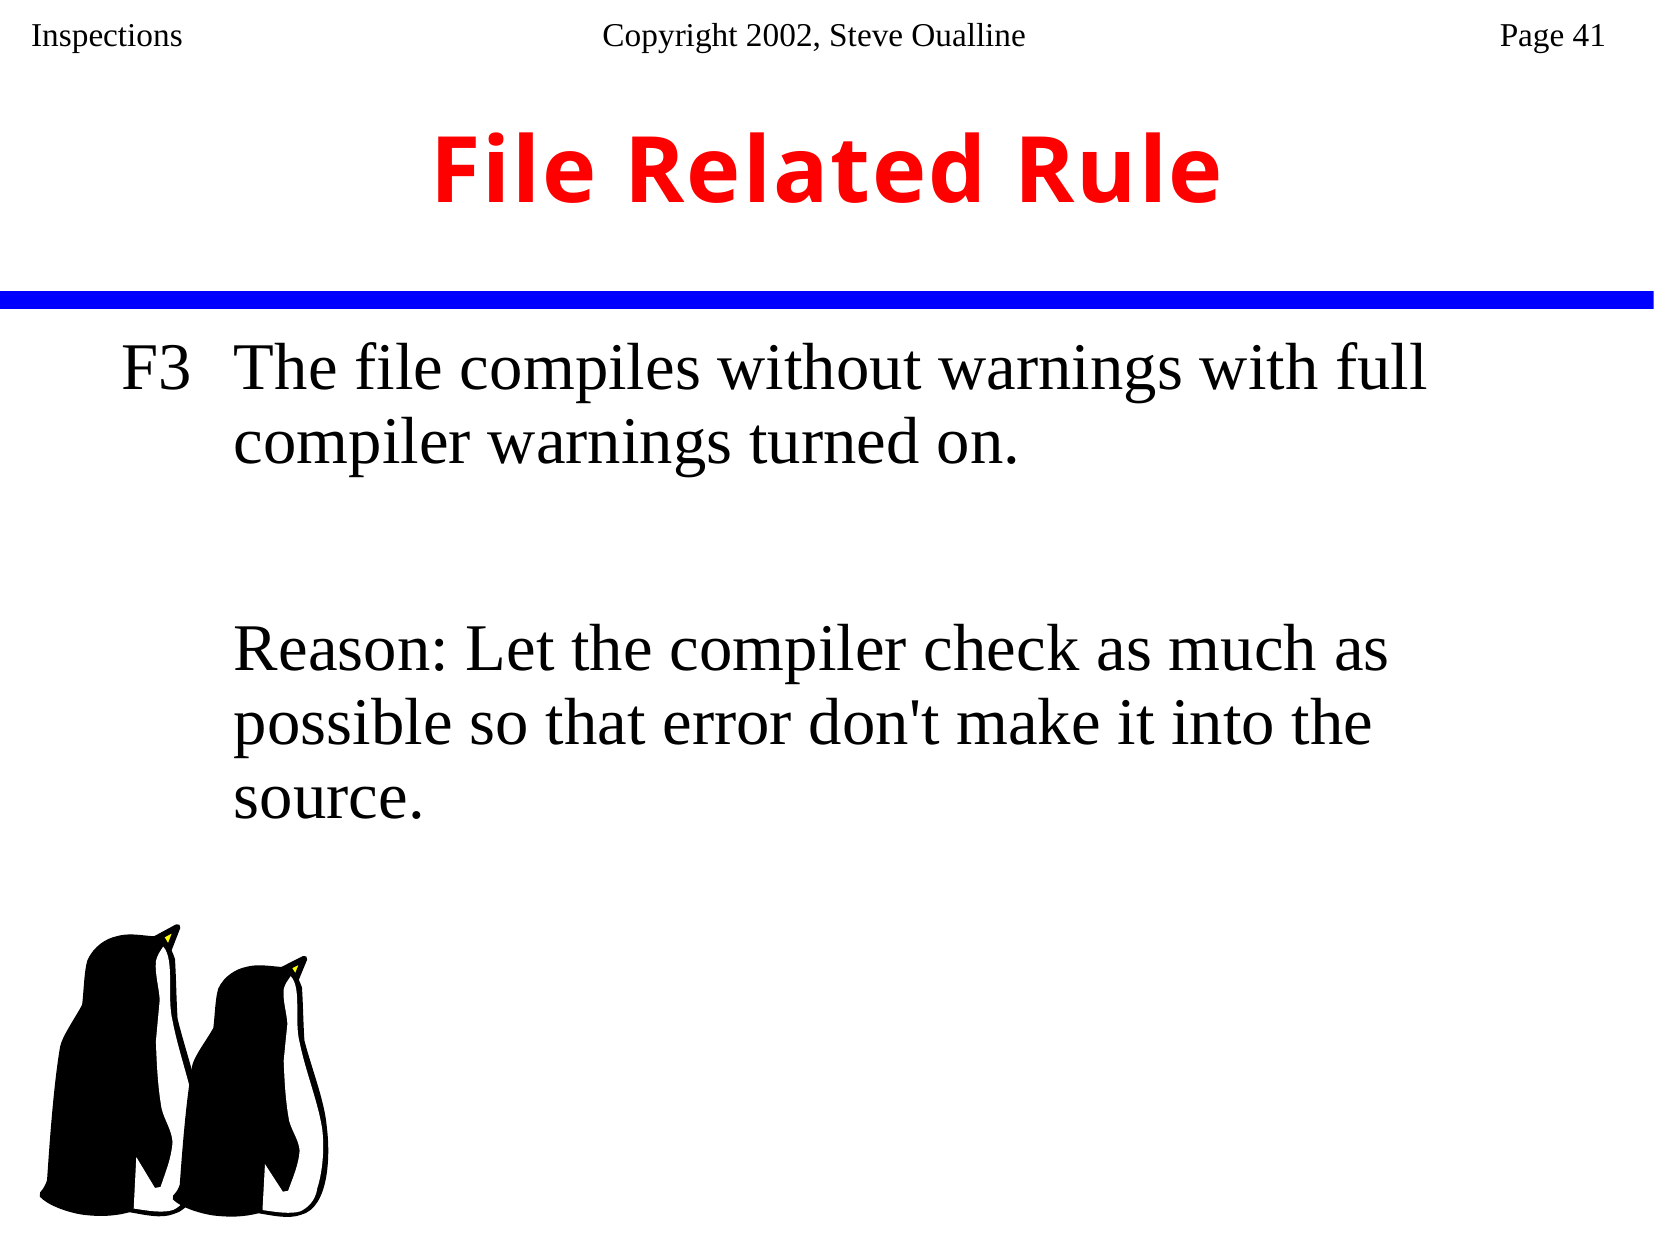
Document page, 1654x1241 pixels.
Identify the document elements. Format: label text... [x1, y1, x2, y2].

list F3 The file compiles without warnings with full compiler warnings turned on. Reason: Let the compiler check as much as possible so that error don't make it into the source. [121, 226, 1534, 1109]
title File Related Rule [121, 66, 1534, 226]
